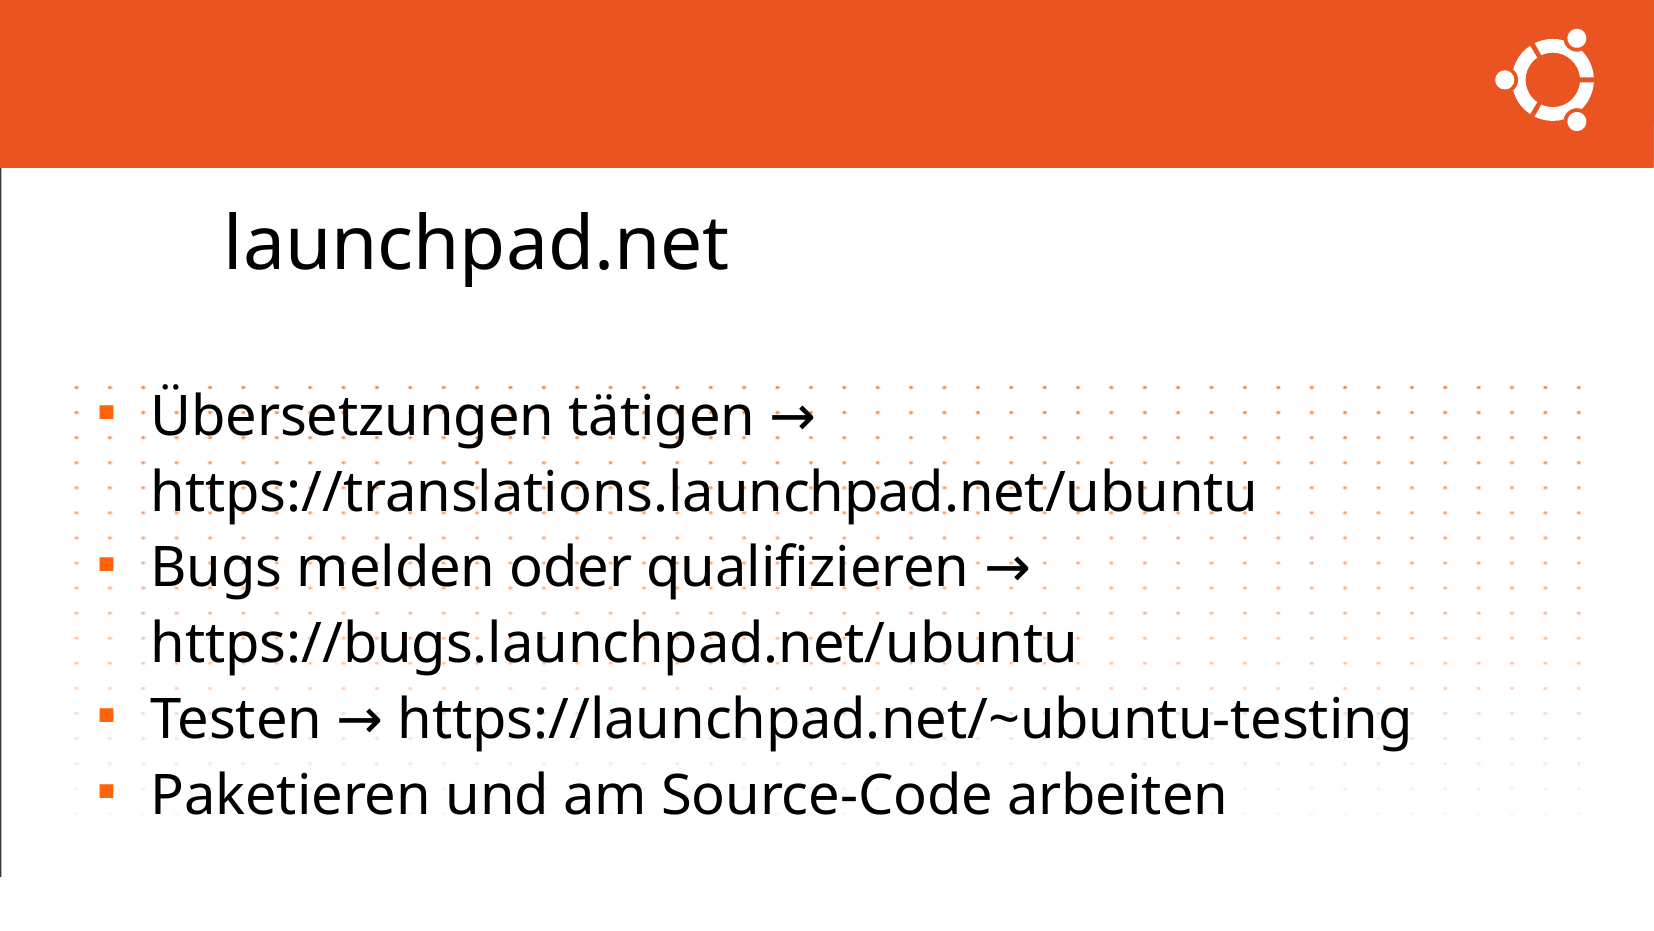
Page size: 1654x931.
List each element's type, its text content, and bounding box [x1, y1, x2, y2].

picture [0, 0, 1654, 877]
list Übersetzungen tätigen → https://translations.launchpad.net/ubuntu Bugs melden oder qualifizieren → https://bugs.launchpad.net/ubuntu Testen → https://launchpad.net/~ubuntu-testing Paketieren und am Source-Code arbeiten [82, 299, 1577, 832]
text_box launchpad.net [209, 181, 1479, 299]
